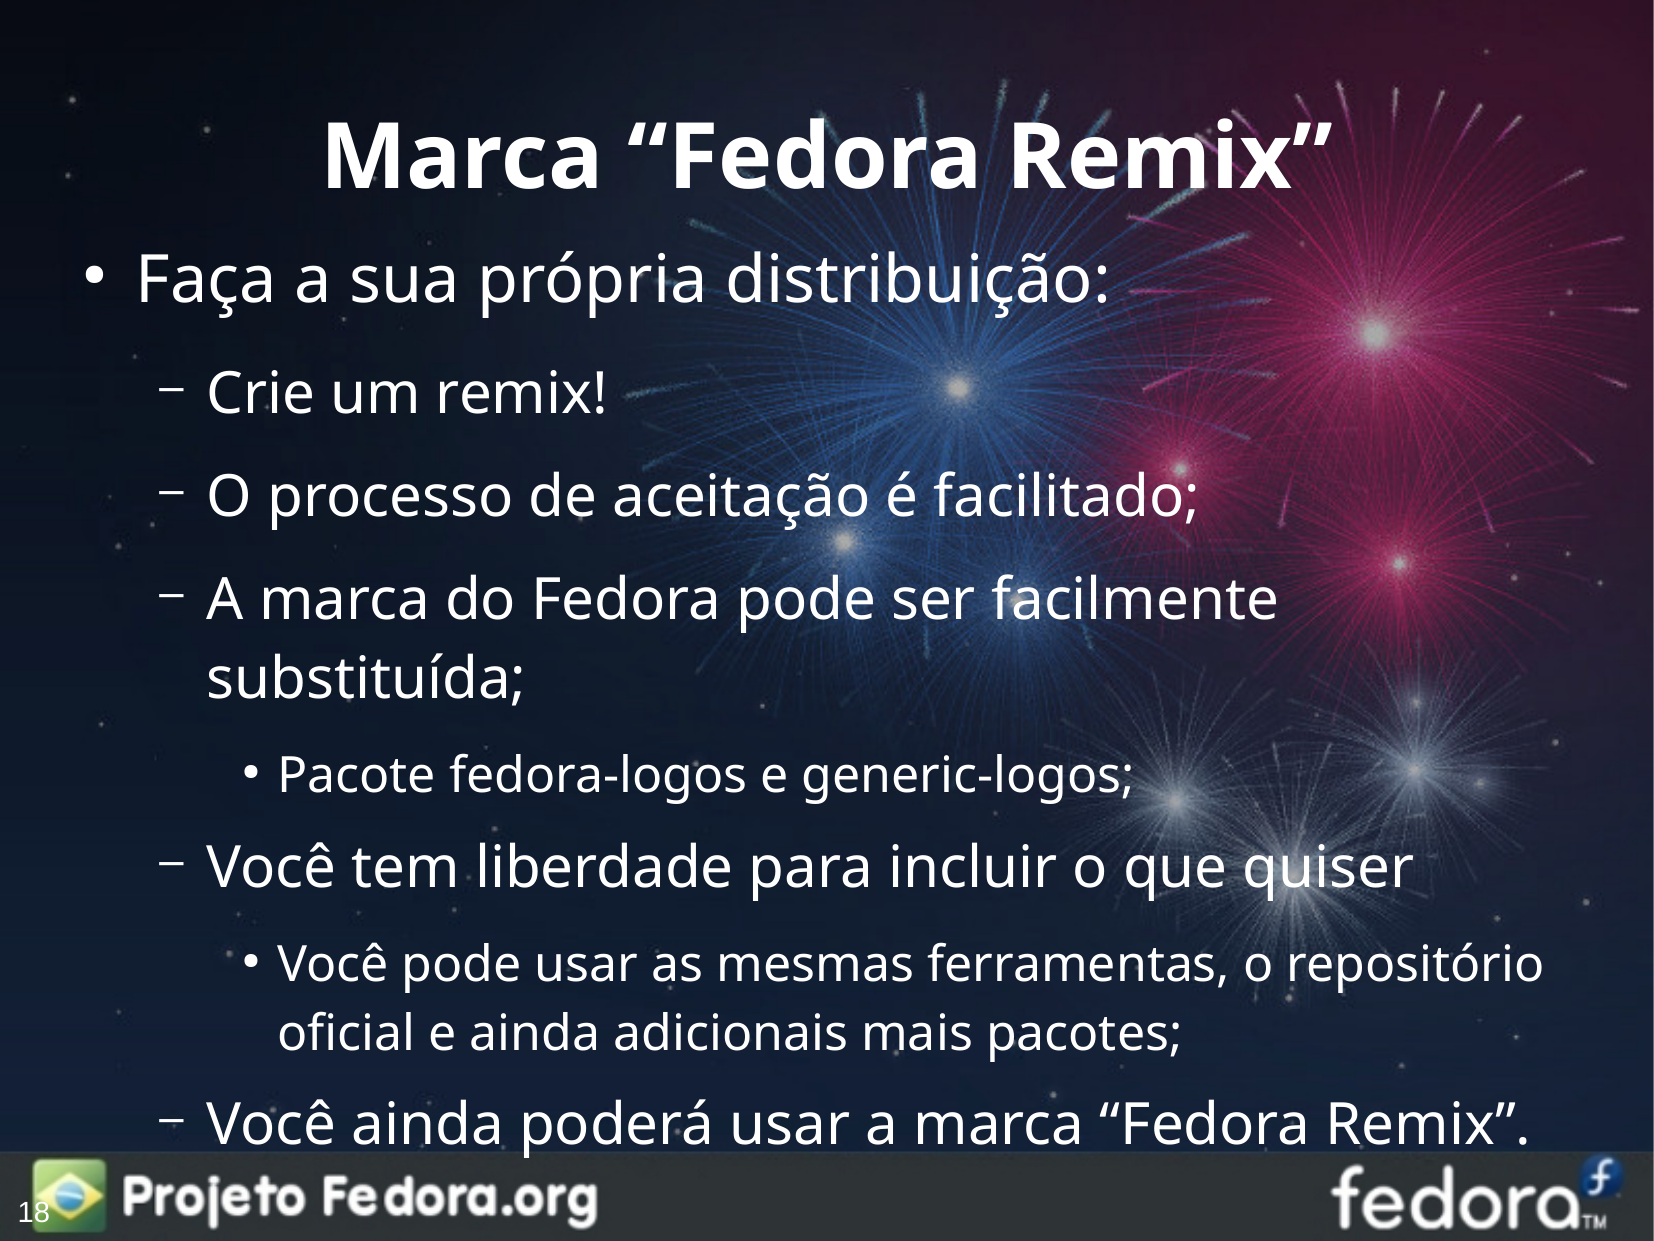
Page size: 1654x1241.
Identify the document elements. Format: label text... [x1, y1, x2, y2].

title Marca “Fedora Remix” [82, 49, 1571, 257]
list Faça a sua própria distribuição: Crie um remix! O processo de aceitação é facilitado; A marca do Fedora pode ser facilmente substituída; Pacote fedora-logos e generic-logos; Você tem liberdade para incluir o que quiser Você pode usar as mesmas ferramentas, o repositório oficial e ainda adicionais mais pacotes; Você ainda poderá usar a marca “Fedora Remix”. [64, 231, 1554, 1118]
picture [0, 0, 1654, 1241]
